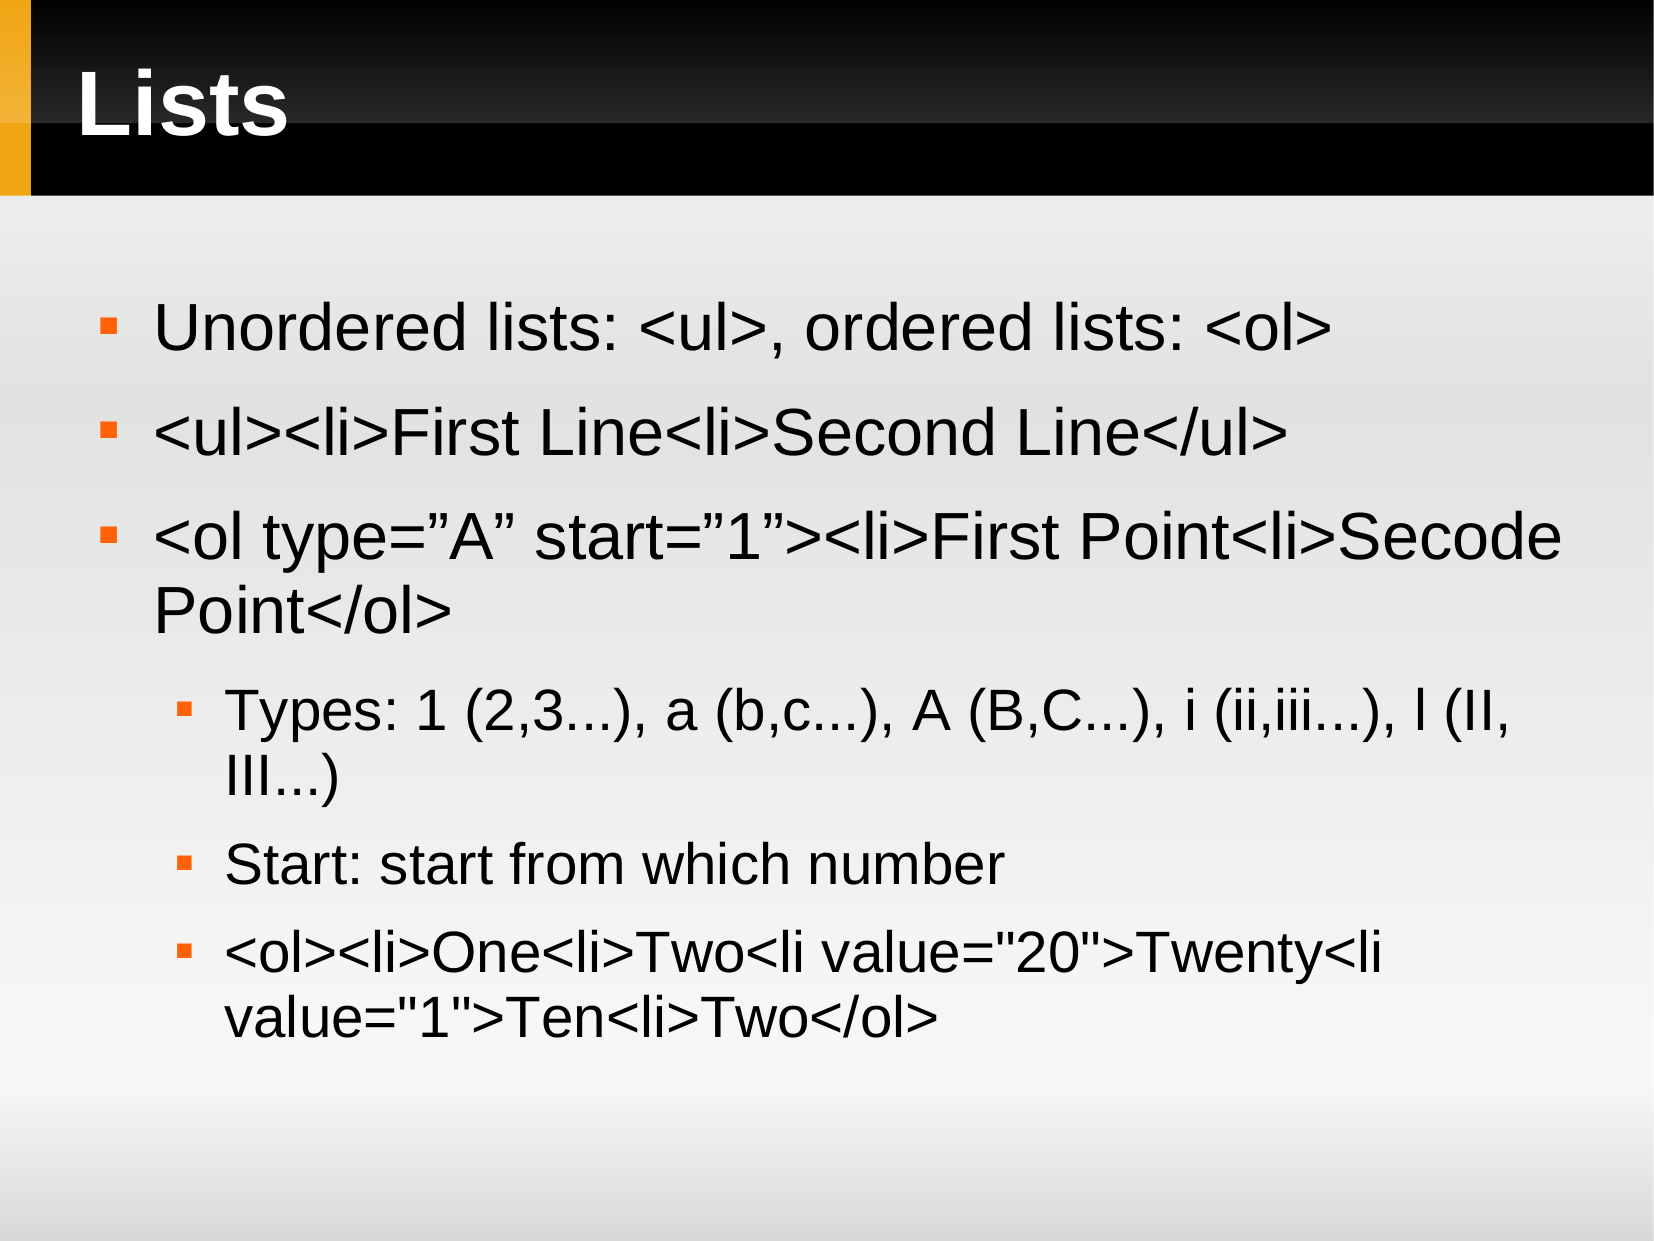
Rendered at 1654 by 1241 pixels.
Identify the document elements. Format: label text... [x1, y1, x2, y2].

list Unordered lists: <ul>, ordered lists: <ol> <ul><li>First Line<li>Second Line</ul> <ol type=”A” start=”1”><li>First Point<li>Secode Point</ol> Types: 1 (2,3...), a (b,c...), A (B,C...), i (ii,iii...), l (II, III...) Start: start from which number <ol><li>One<li>Two<li value="20">Twenty<li value="1">Ten<li>Two</ol> [82, 290, 1571, 1109]
title Lists [76, 0, 1565, 208]
picture [0, 0, 1654, 1241]
